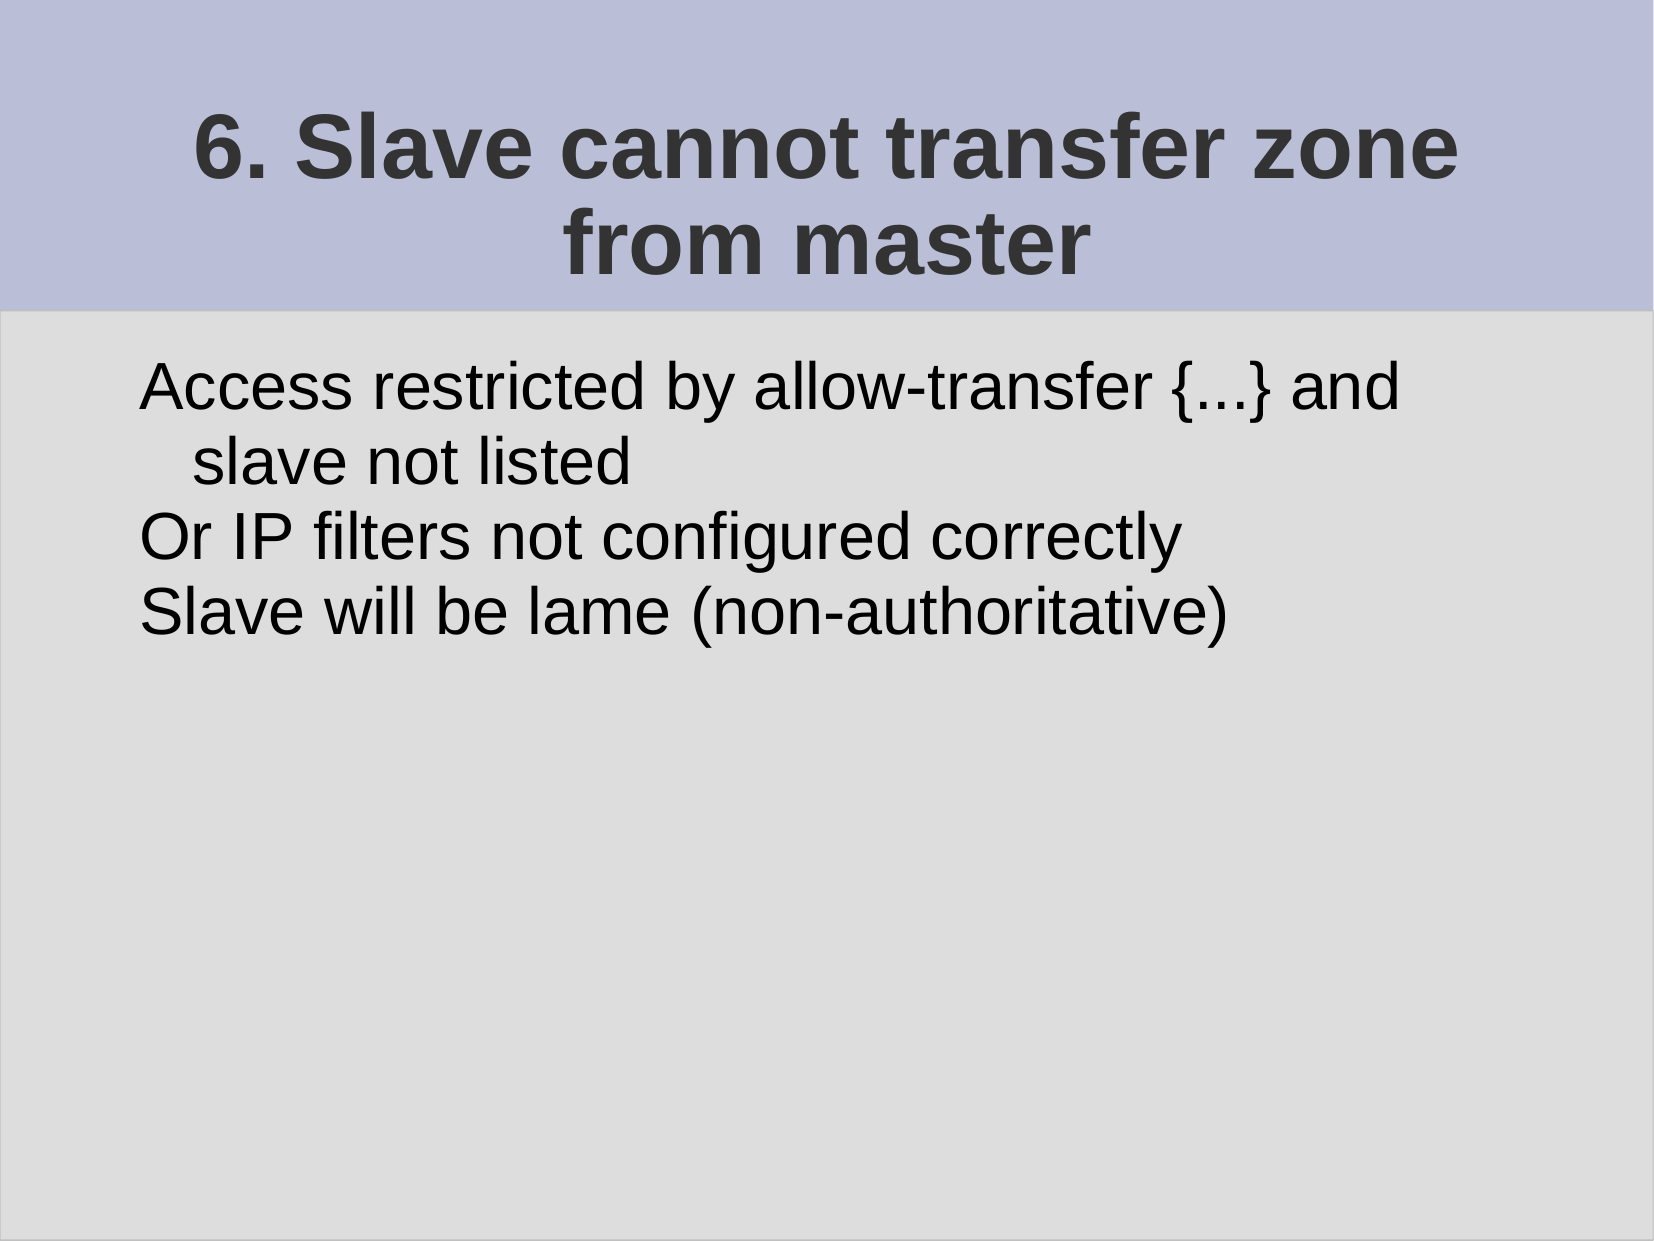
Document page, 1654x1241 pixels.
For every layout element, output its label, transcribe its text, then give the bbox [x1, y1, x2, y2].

list Access restricted by allow-transfer {...} and slave not listed Or IP filters not configured correctly Slave will be lame (non-authoritative) [121, 344, 1534, 1127]
title 6. Slave cannot transfer zone from master [121, 89, 1534, 301]
